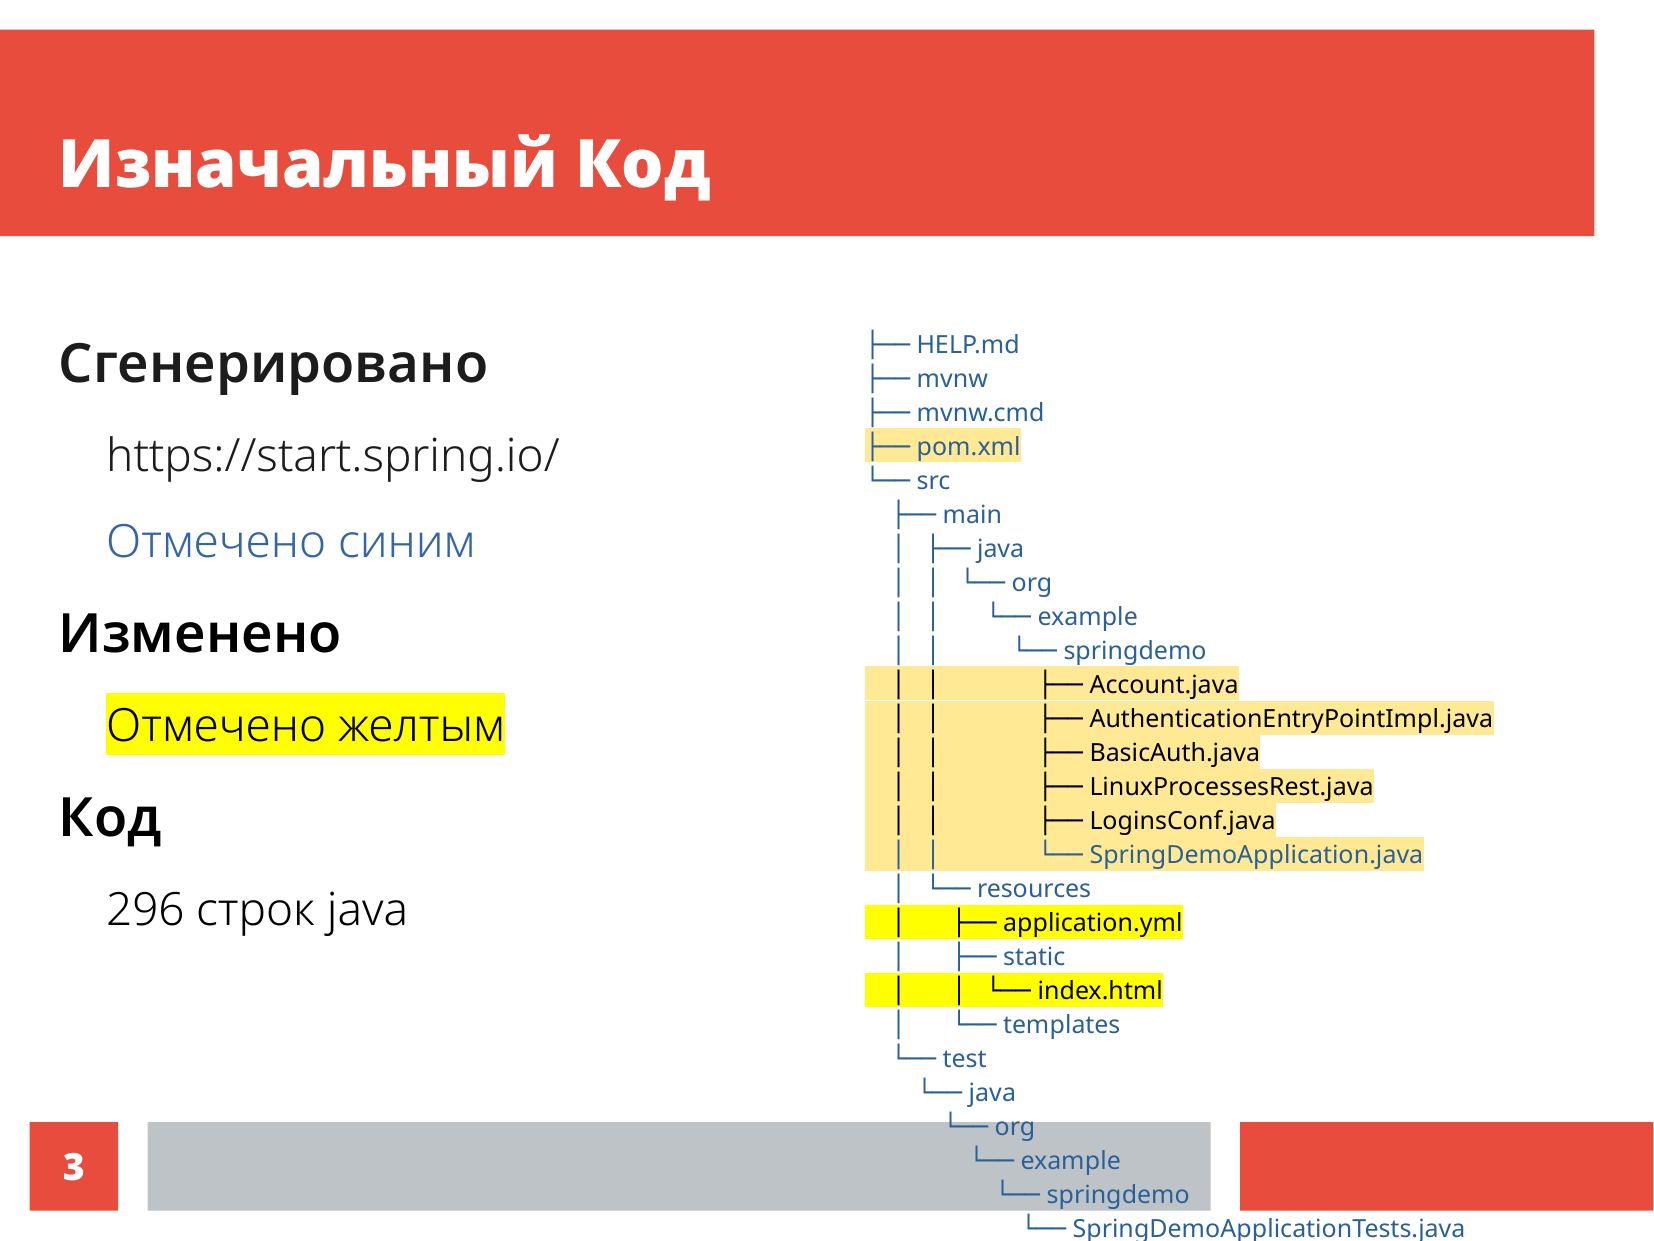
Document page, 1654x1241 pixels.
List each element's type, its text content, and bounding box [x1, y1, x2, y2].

title Изначальный Код [59, 59, 1595, 207]
text_box ├── HELP.md ├── mvnw ├── mvnw.cmd ├── pom.xml └── src ├── main │ ├── java │ │ └── org │ │ └── example │ │ └── springdemo │ │ ├── Account.java │ │ ├── AuthenticationEntryPointImpl.java │ │ ├── BasicAuth.java │ │ ├── LinuxProcessesRest.java │ │ ├── LoginsConf.java │ │ └── SpringDemoApplication.java │ └── resources │ ├── application.yml │ ├── static │ │ └── index.html │ └── templates └── test └── java └── org └── example └── springdemo └── SpringDemoApplicationTests.java [850, 318, 1571, 1154]
list Сгенерировано https://start.spring.io/ Отмечено синим Изменено Отмечено желтым Код 296 строк java [59, 324, 850, 1093]
